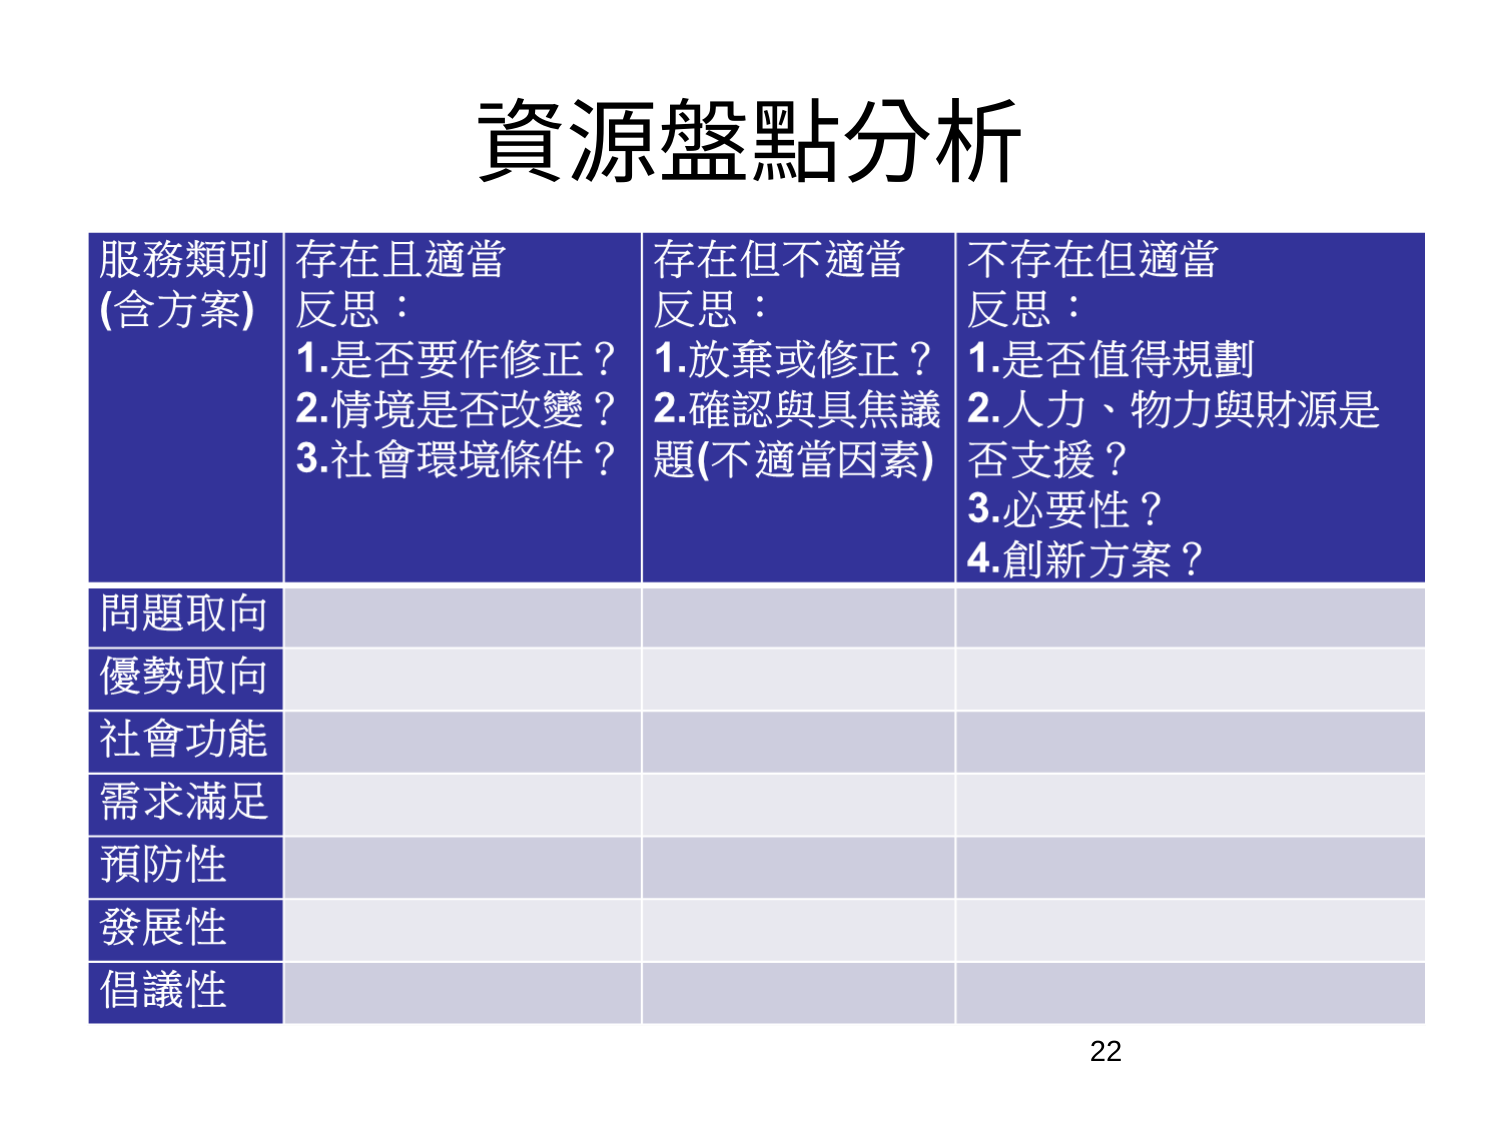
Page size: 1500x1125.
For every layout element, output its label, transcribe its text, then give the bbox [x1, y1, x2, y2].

text_box [1074, 1024, 1426, 1103]
title 資源盤點分析 [75, 45, 1426, 233]
picture [87, 219, 1426, 1038]
